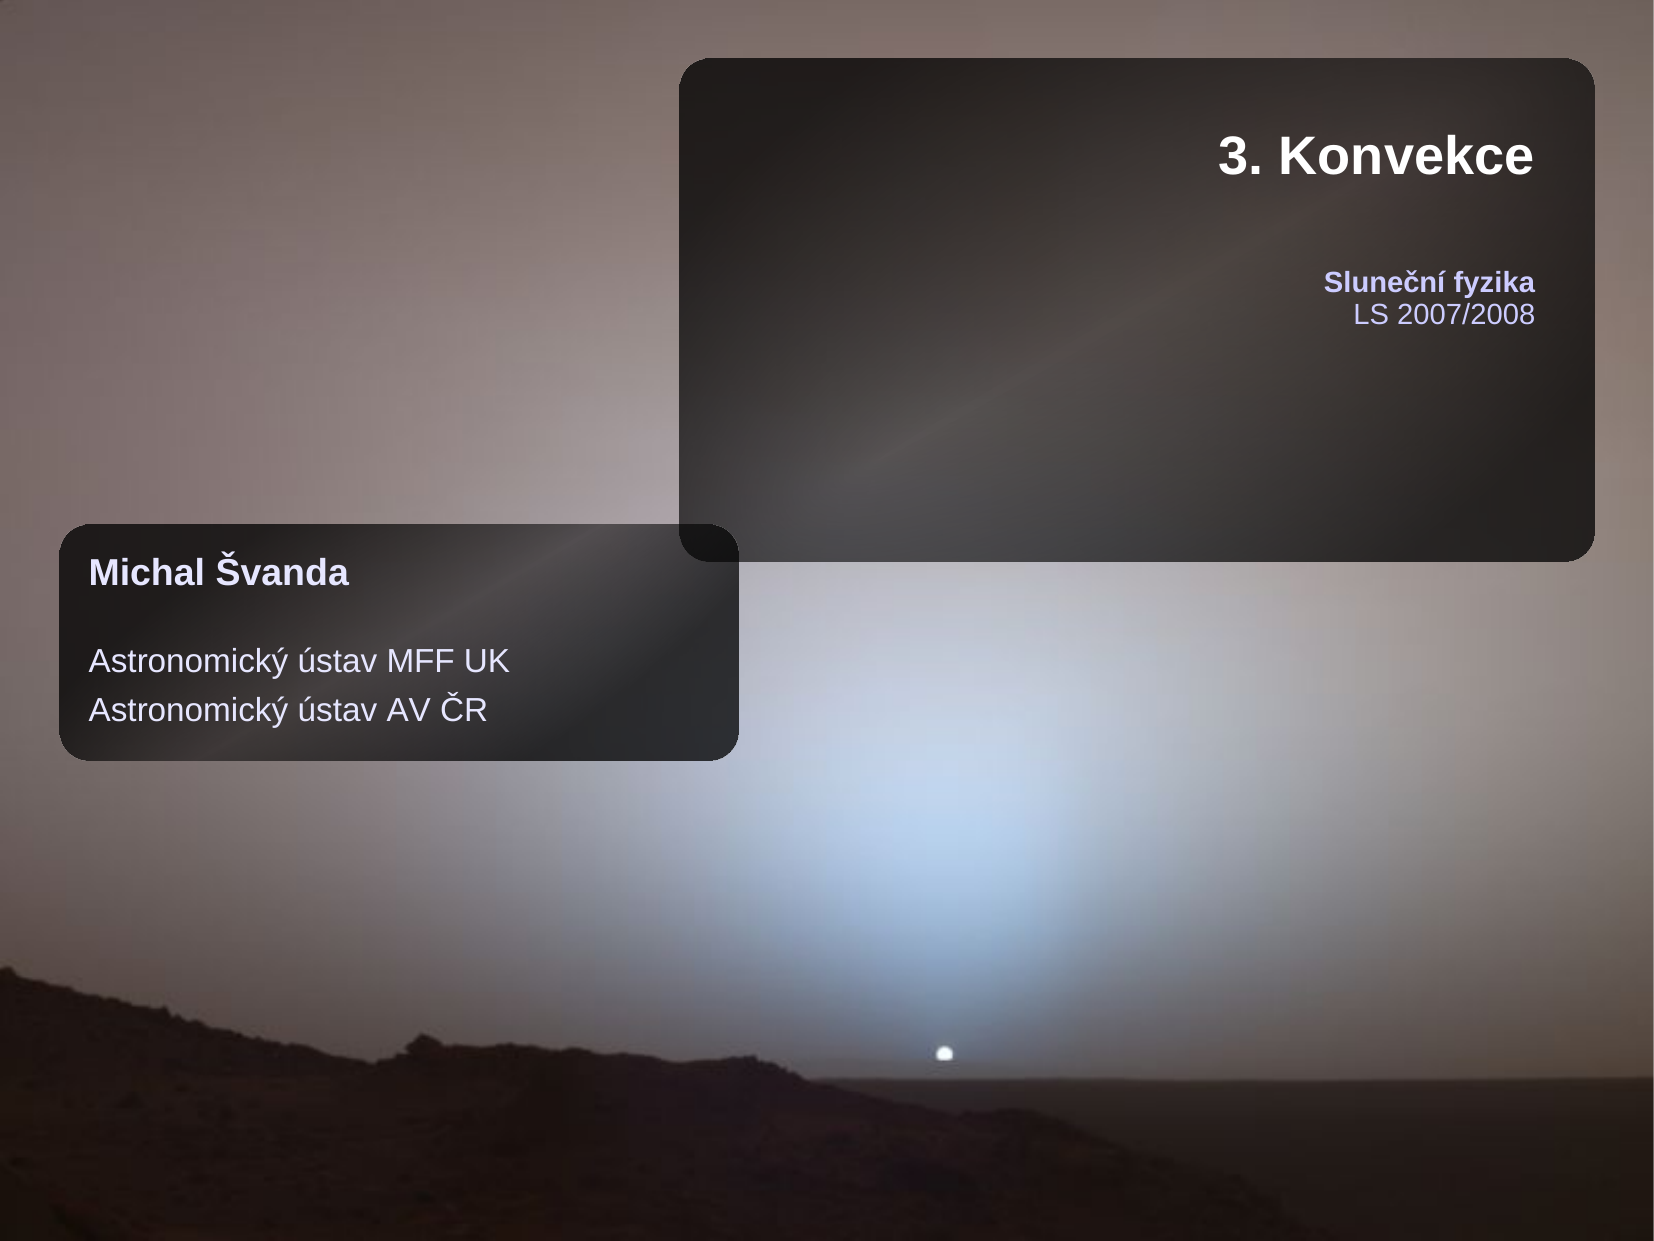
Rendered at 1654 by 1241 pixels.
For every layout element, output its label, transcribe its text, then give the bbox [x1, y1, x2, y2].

title 3. Konvekce [740, 88, 1536, 223]
picture [0, 0, 1654, 1241]
